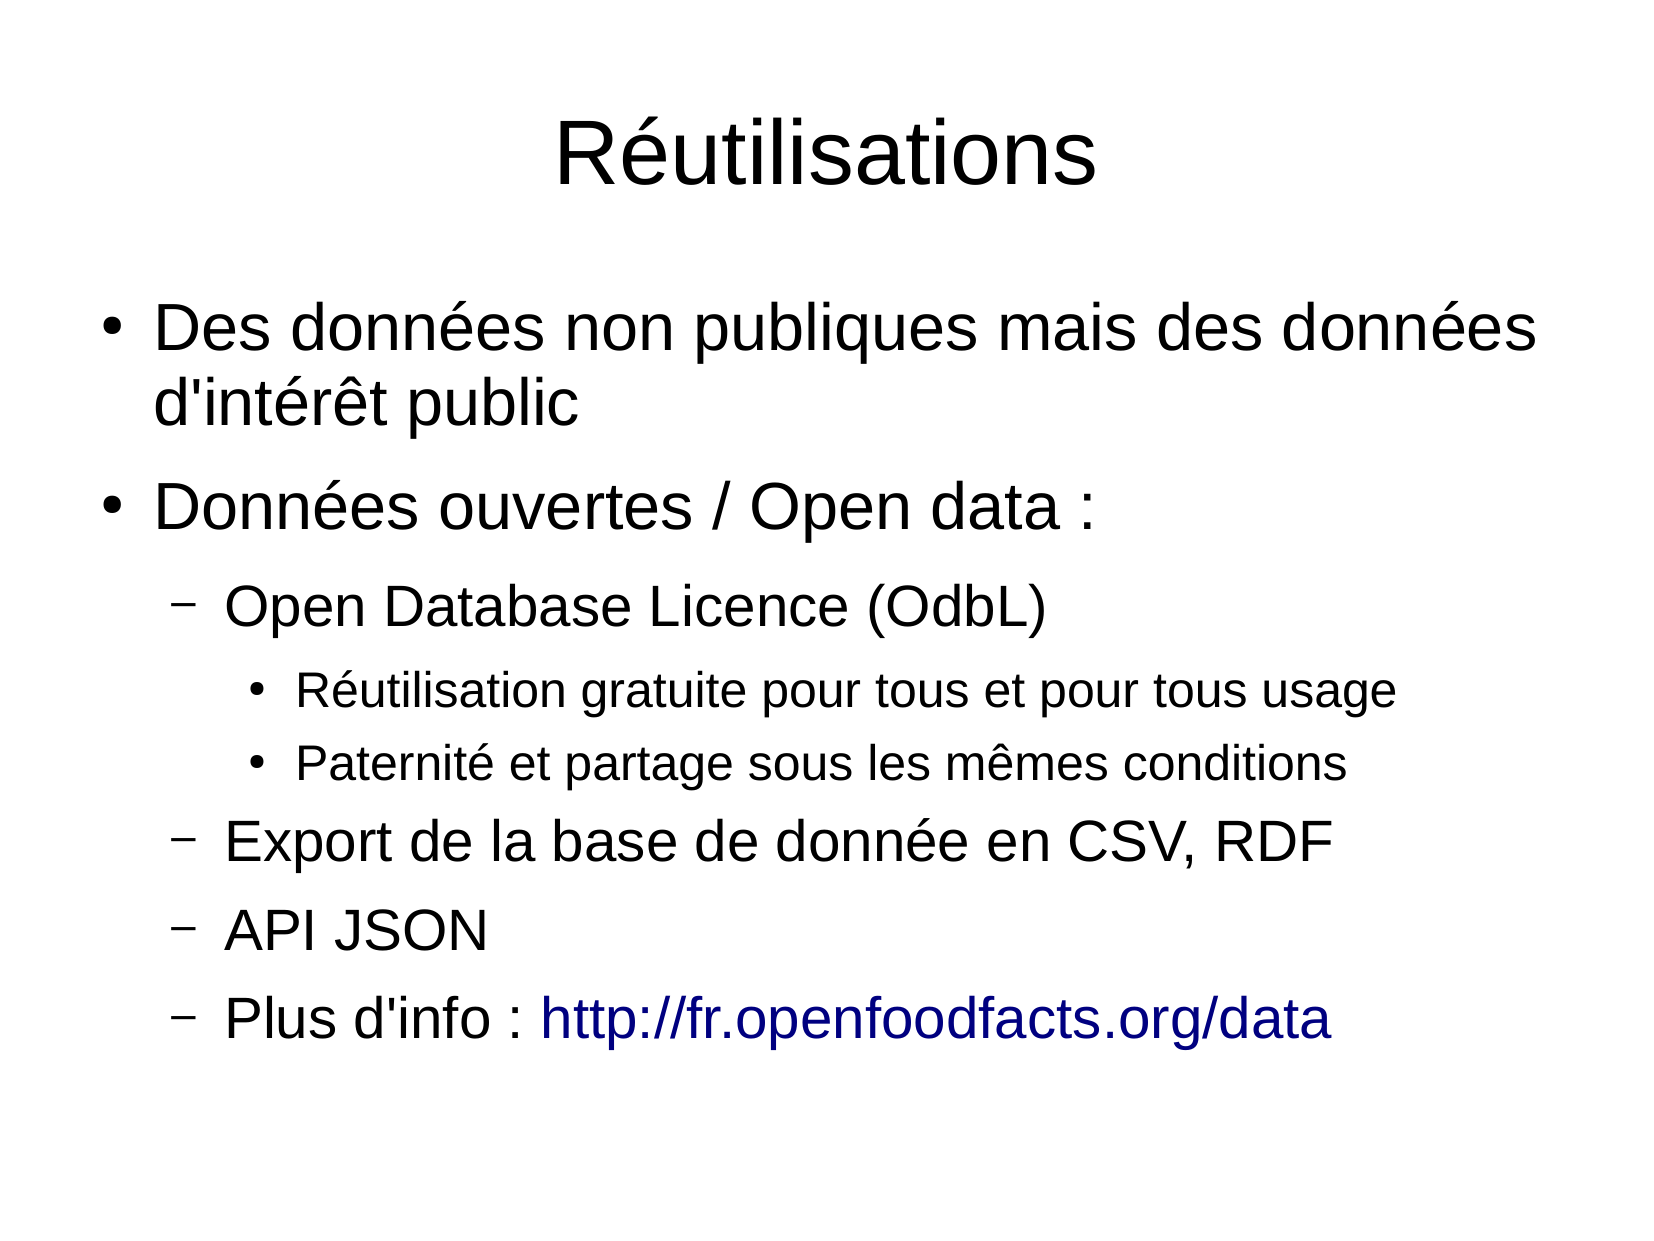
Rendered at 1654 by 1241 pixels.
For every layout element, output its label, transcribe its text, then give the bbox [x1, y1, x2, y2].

list Des données non publiques mais des données d'intérêt public Données ouvertes / Open data : Open Database Licence (OdbL) Réutilisation gratuite pour tous et pour tous usage Paternité et partage sous les mêmes conditions Export de la base de donnée en CSV, RDF API JSON Plus d'info : http://fr.openfoodfacts.org/data [82, 290, 1571, 1241]
title Réutilisations [82, 49, 1571, 257]
